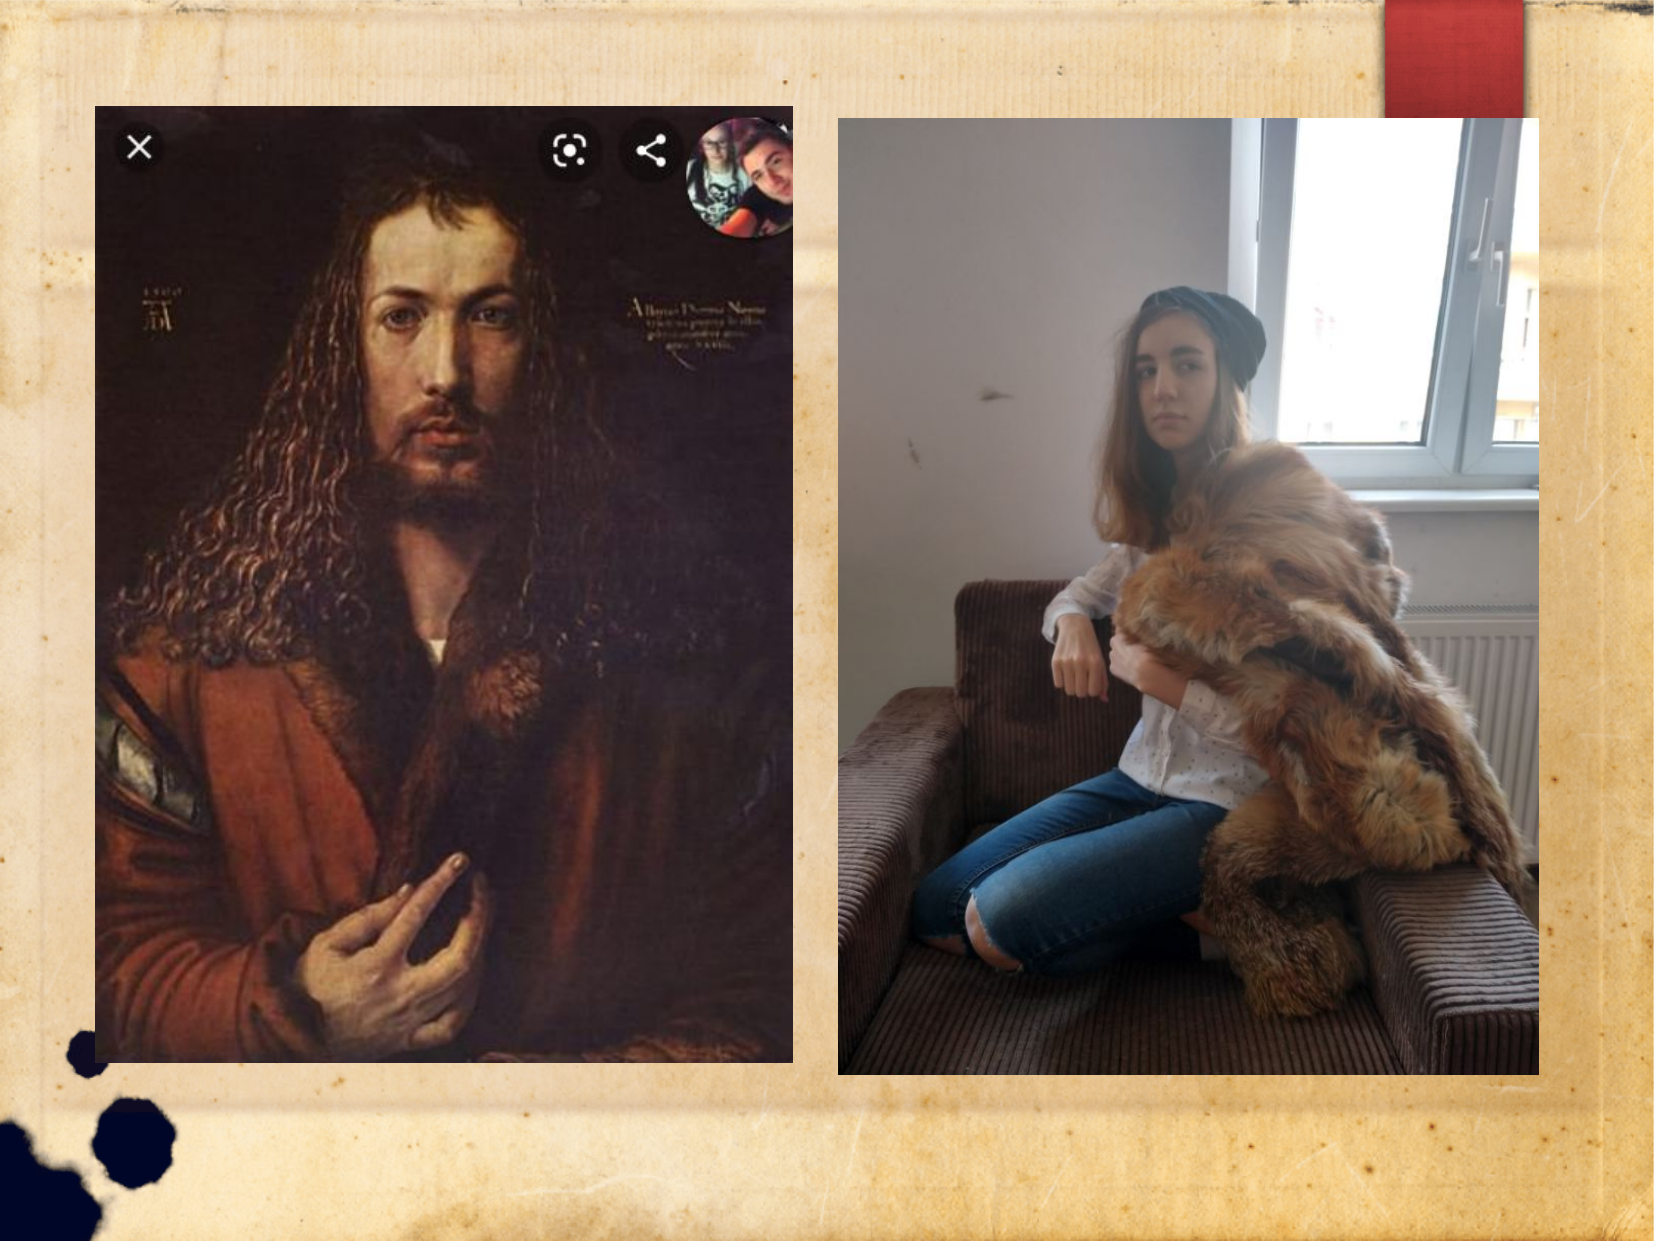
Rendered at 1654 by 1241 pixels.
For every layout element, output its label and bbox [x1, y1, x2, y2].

picture [95, 106, 793, 1063]
picture [838, 118, 1539, 1075]
